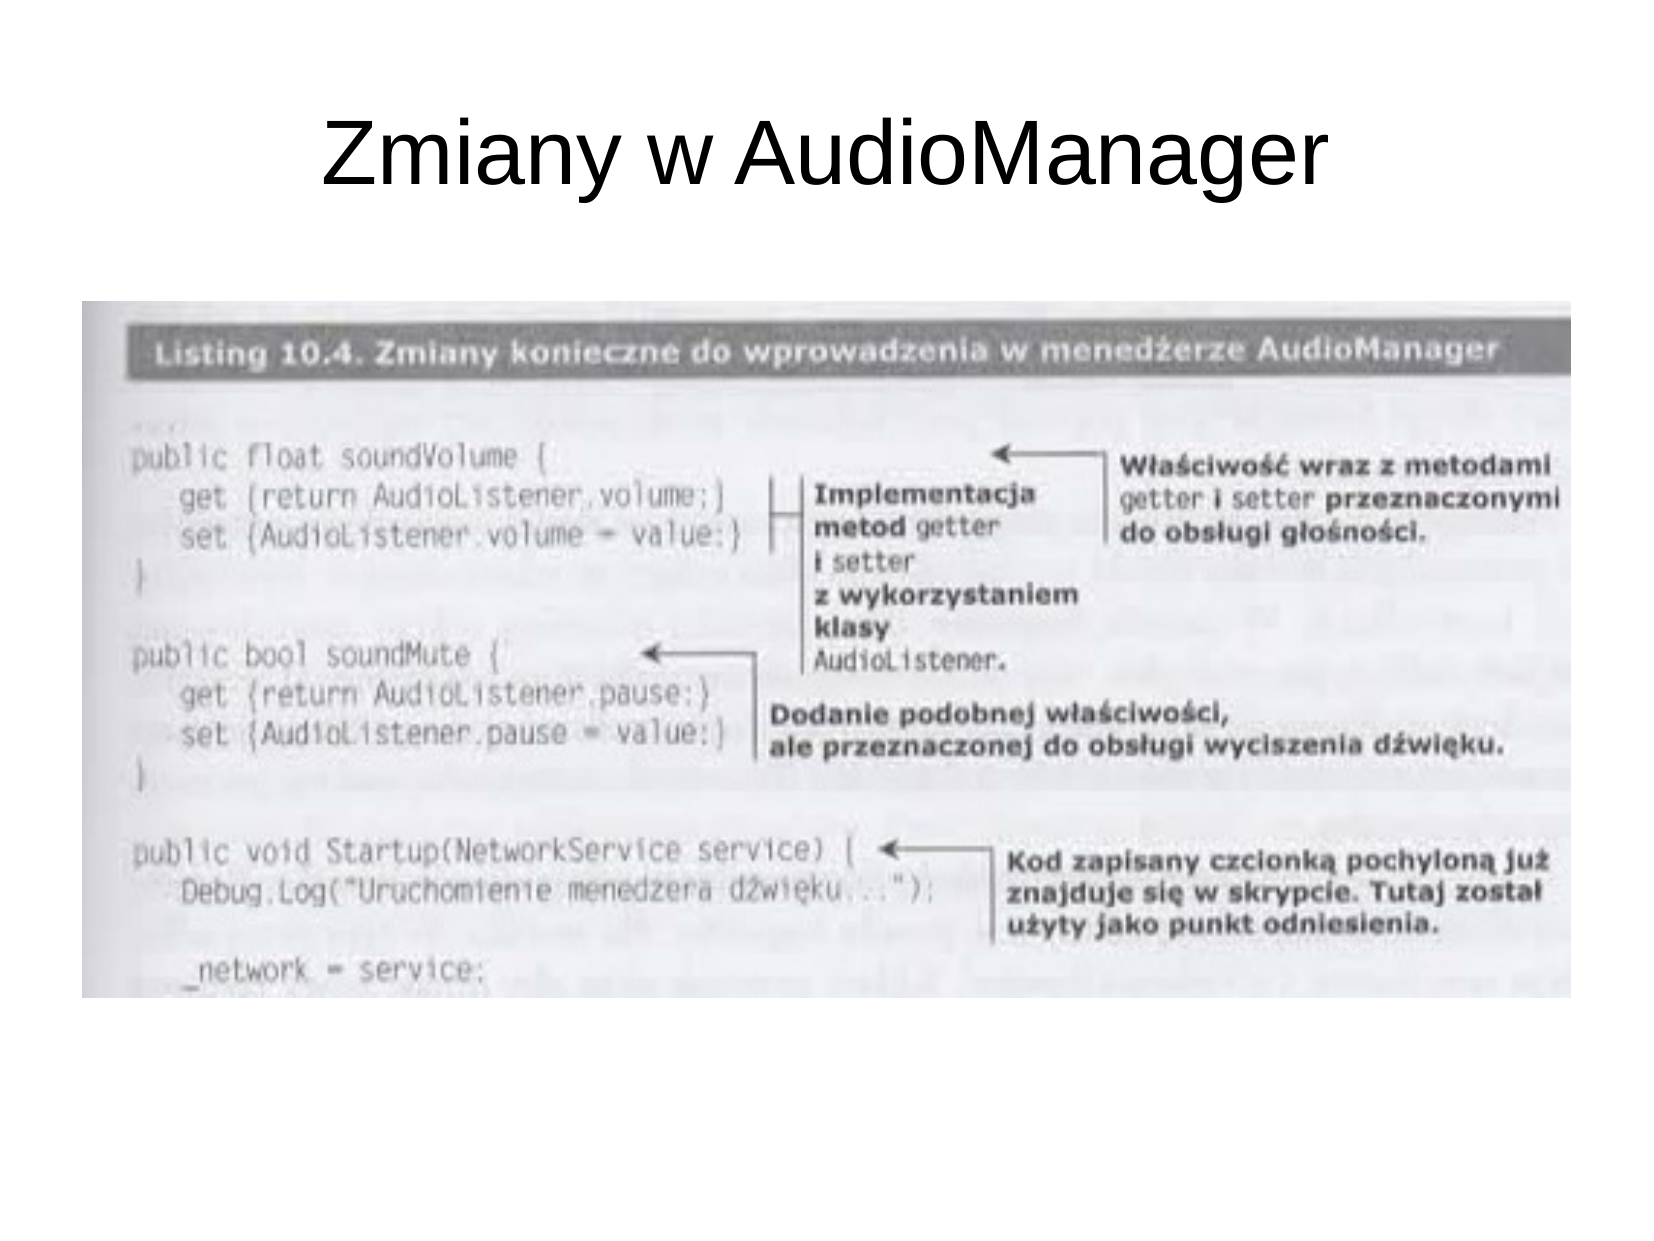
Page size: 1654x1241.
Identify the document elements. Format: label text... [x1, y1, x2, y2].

picture [82, 301, 1571, 998]
title Zmiany w AudioManager [82, 49, 1571, 257]
